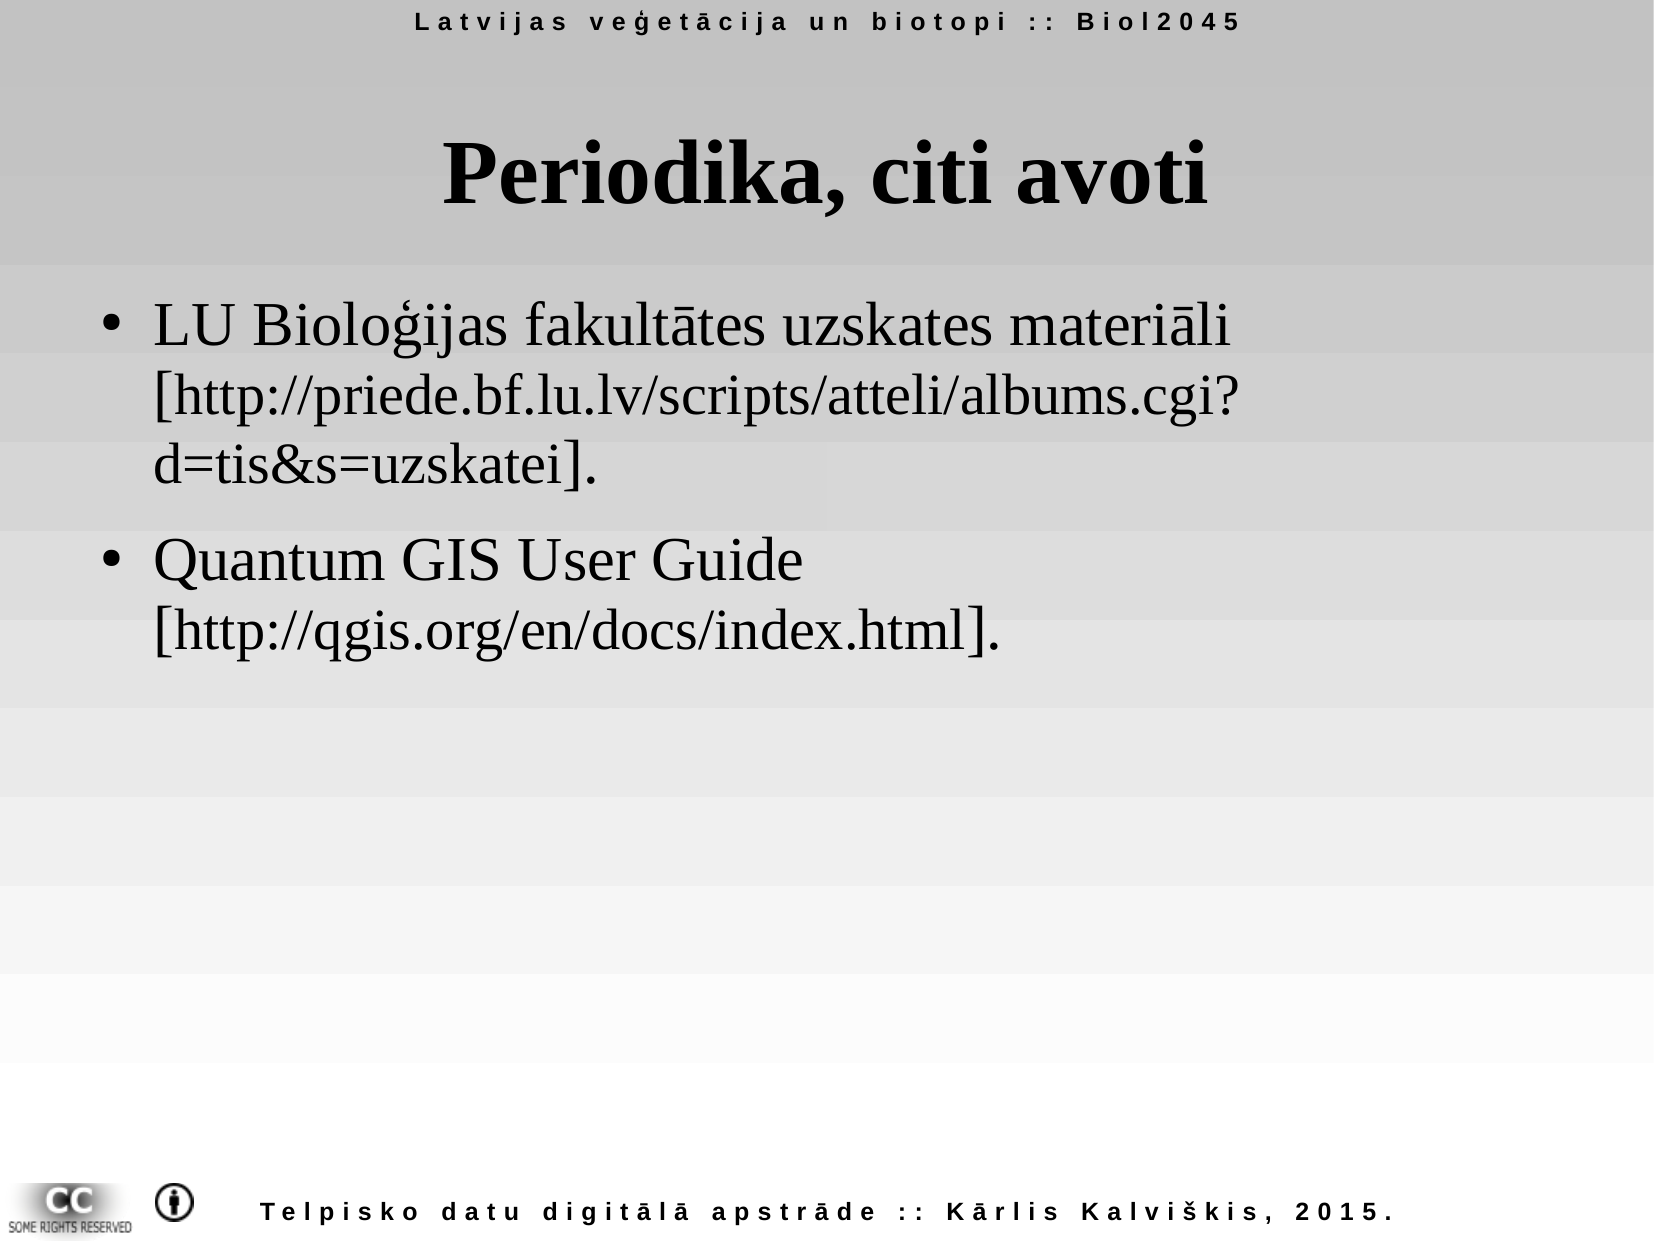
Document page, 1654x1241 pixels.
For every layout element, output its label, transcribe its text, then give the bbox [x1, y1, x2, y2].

list LU Bioloģijas fakultātes uzskates materiāli [http://priede.bf.lu.lv/scripts/atteli/albums.cgi?d=tis&s=uzskatei]. Quantum GIS User Guide [http://qgis.org/en/docs/index.html]. [82, 289, 1571, 664]
title Periodika, citi avoti [29, 56, 1625, 289]
picture [0, 0, 1654, 1241]
